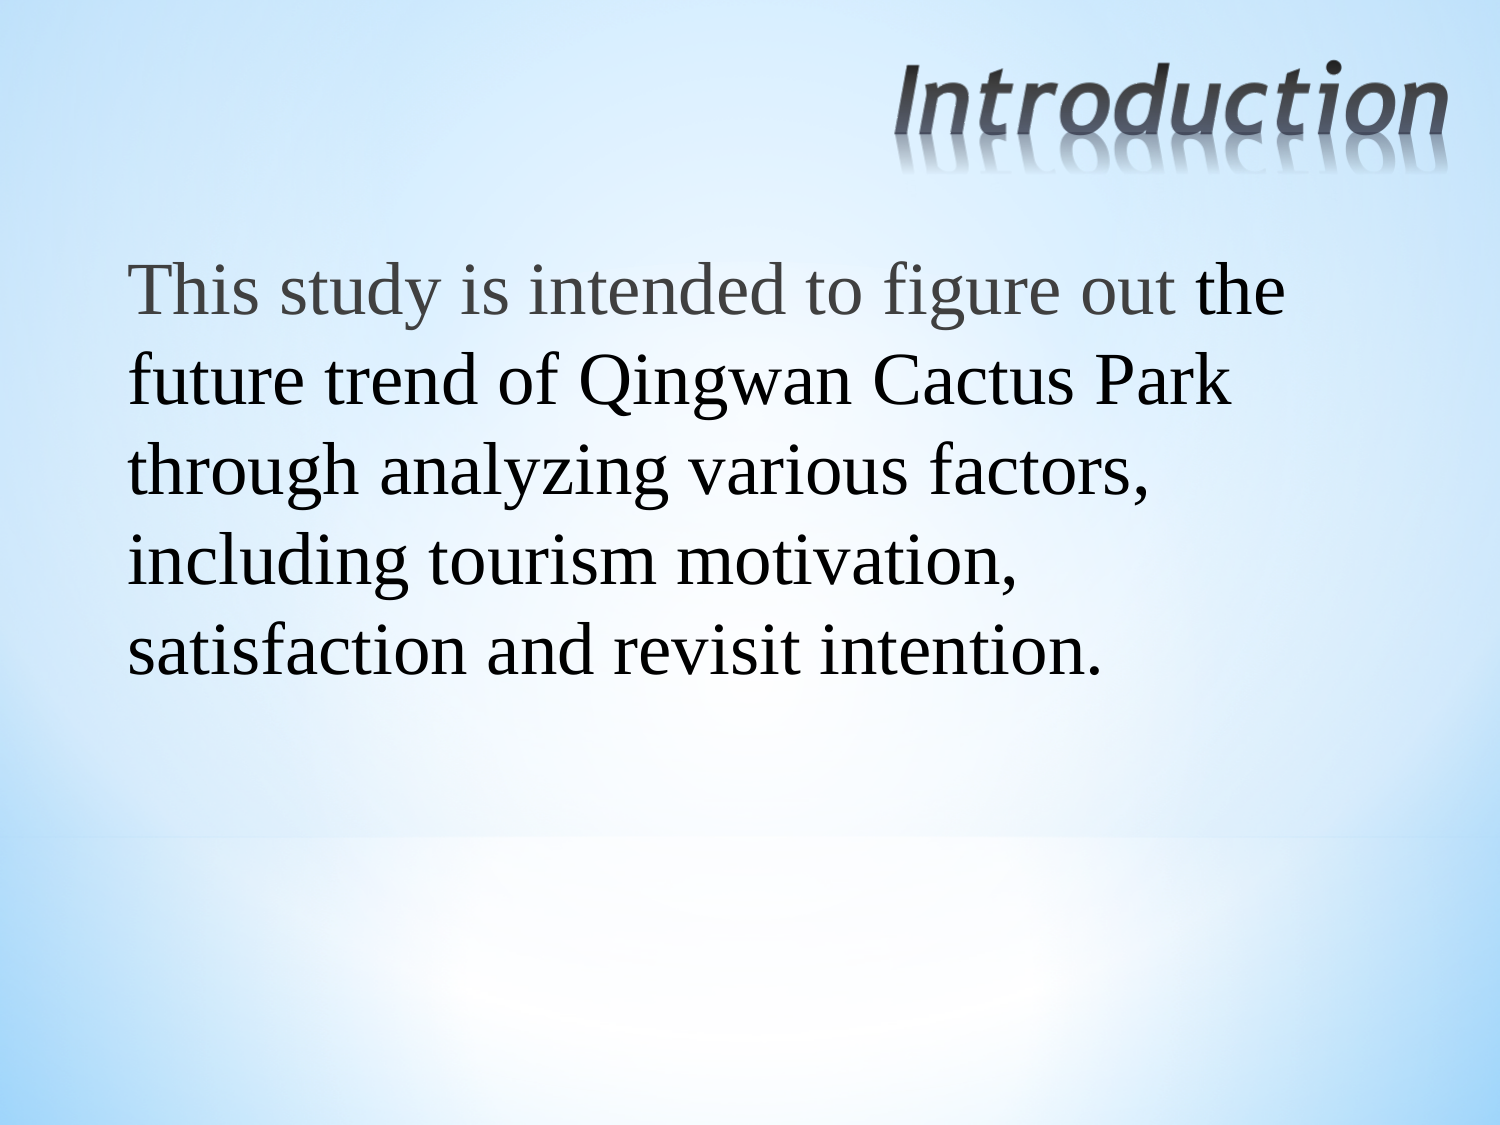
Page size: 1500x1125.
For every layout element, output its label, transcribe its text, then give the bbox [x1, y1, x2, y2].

list This study is intended to figure out the future trend of Qingwan Cactus Park through analyzing various factors, including tourism motivation, satisfaction and revisit intention. [112, 231, 1388, 894]
picture [0, 0, 1500, 1125]
